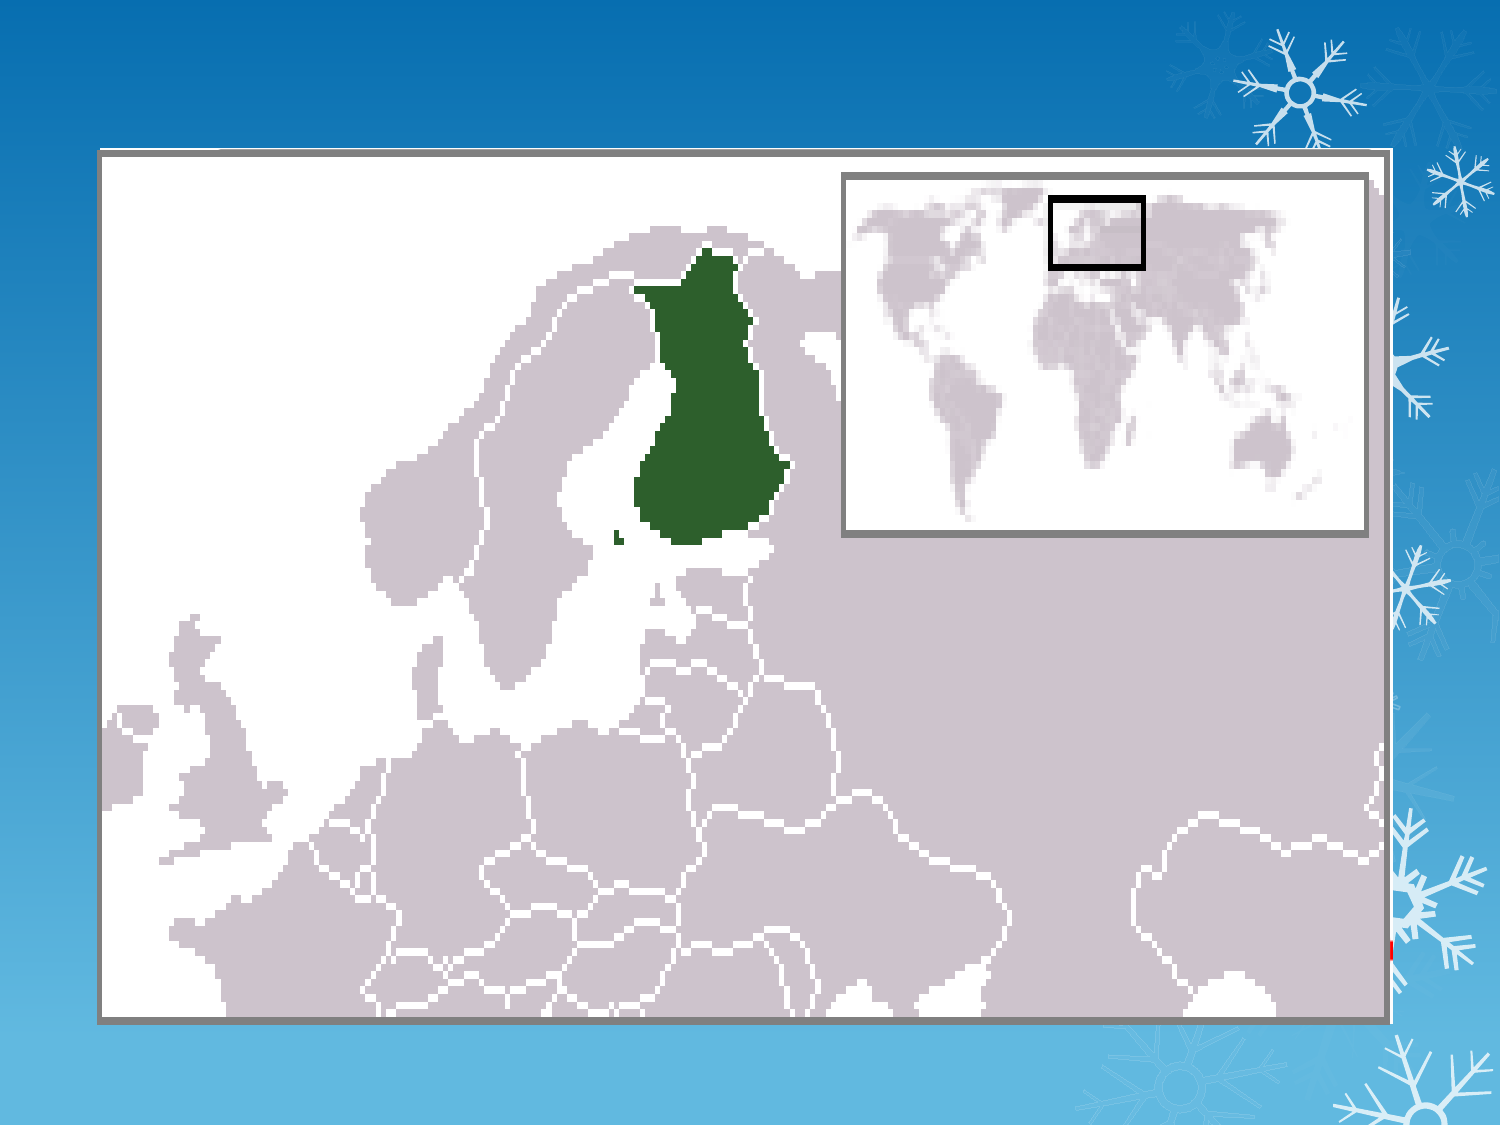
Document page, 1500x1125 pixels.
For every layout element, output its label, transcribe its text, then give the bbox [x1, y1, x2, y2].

picture [97, 148, 1393, 1025]
title Osnovni podatki [165, 110, 1335, 148]
